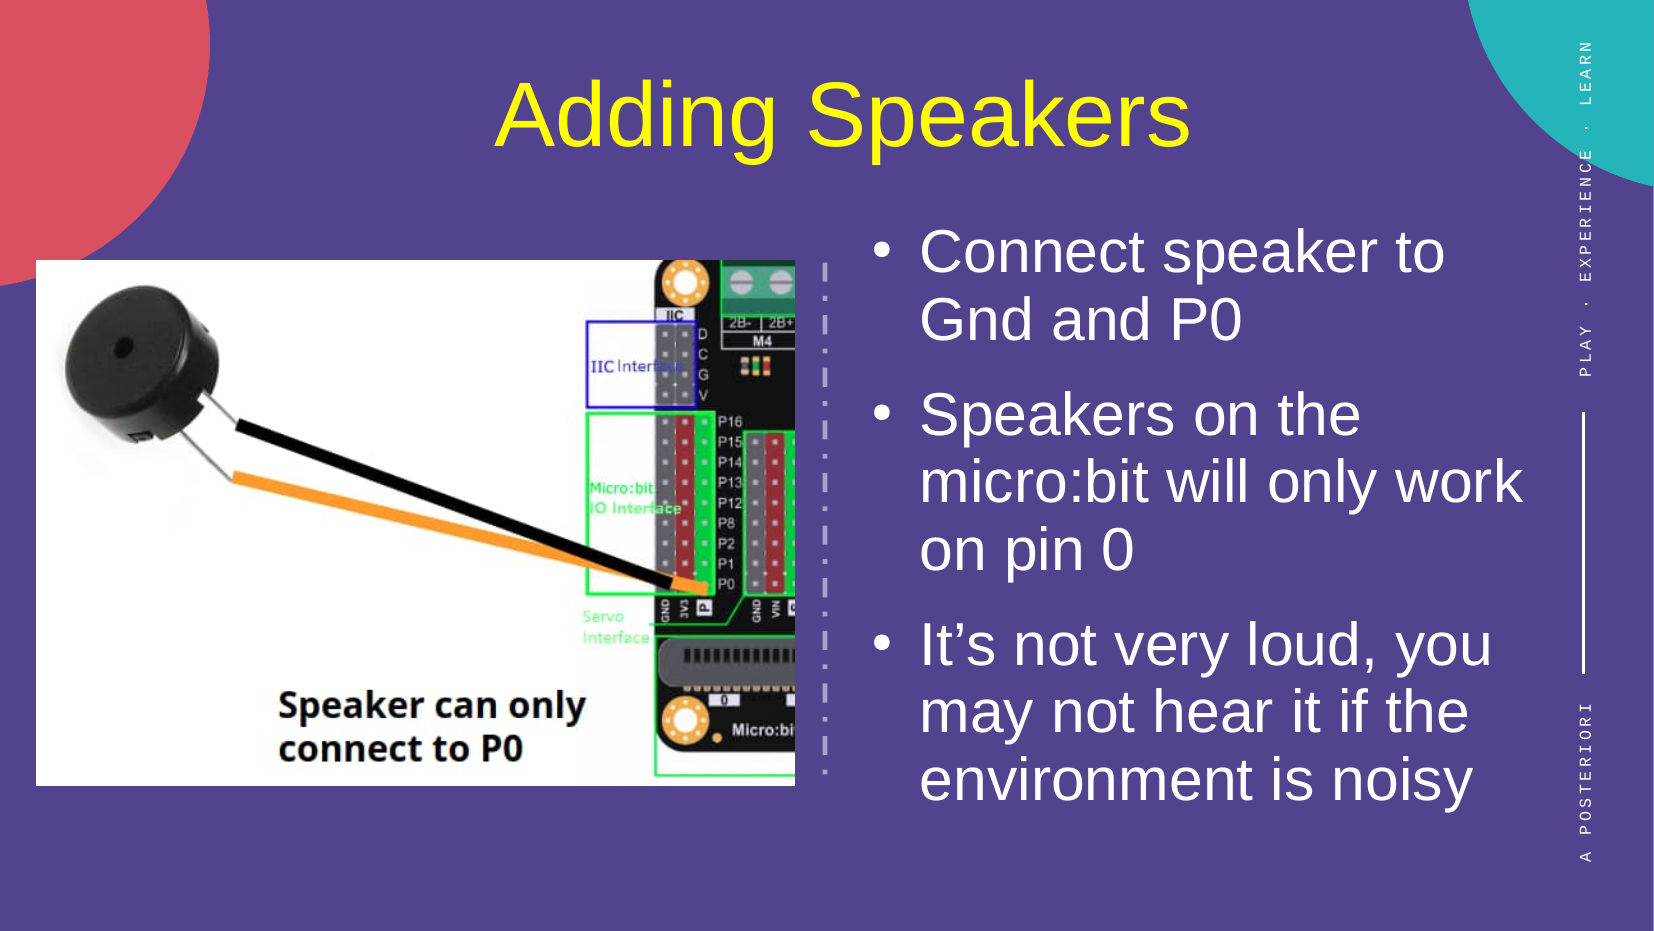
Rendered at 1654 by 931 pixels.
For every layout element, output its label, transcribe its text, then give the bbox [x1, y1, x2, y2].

list Connect speaker to Gnd and P0 Speakers on the micro:bit will only work on pin 0 It’s not very loud, you may not hear it if the environment is noisy [855, 217, 1544, 826]
picture [36, 260, 795, 786]
title Adding Speakers [187, 37, 1501, 193]
